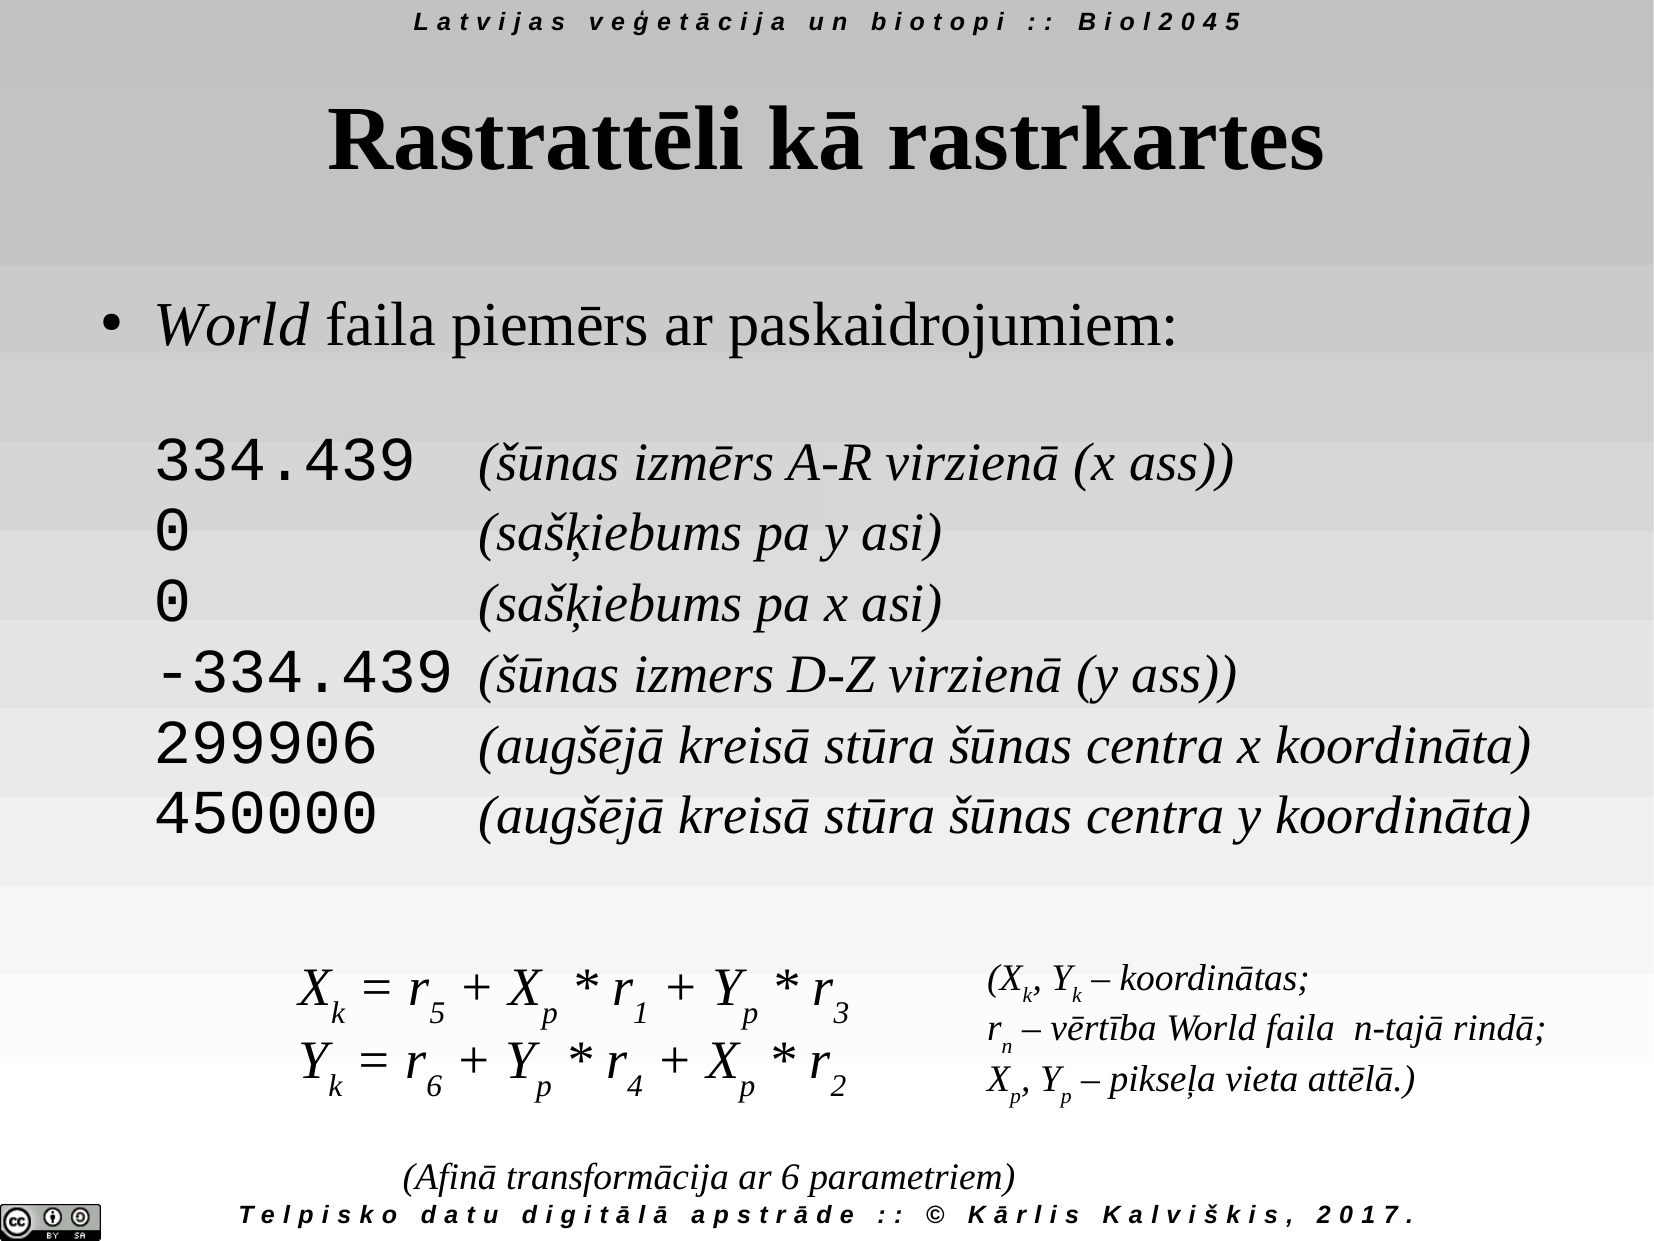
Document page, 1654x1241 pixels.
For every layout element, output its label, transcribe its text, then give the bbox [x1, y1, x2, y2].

list World faila piemērs ar paskaidrojumiem: 334.439 (šūnas izmērs A-R virzienā (x ass)) 0 (sašķiebums pa y asi) 0 (sašķiebums pa x asi) -334.439 (šūnas izmers D-Z virzienā (y ass)) 299906 (augšējā kreisā stūra šūnas centra x koordināta) 450000 (augšējā kreisā stūra šūnas centra y koordināta) [82, 289, 1571, 1098]
title Rastrattēli kā rastrkartes [29, 43, 1625, 234]
text_box Xk = r5 + Xp * r1 + Yp * r3 Yk = r6 + Yp * r4 + Xp * r2 [283, 949, 875, 1111]
picture [0, 0, 1654, 1241]
text_box (Xk, Yk – koordinātas; rn – vērtība World faila n-tajā rindā; Xp, Yp – pikseļa vieta attēlā.) [972, 949, 1563, 1116]
text_box (Afinā transformācija ar 6 parametriem) [387, 1148, 1031, 1205]
